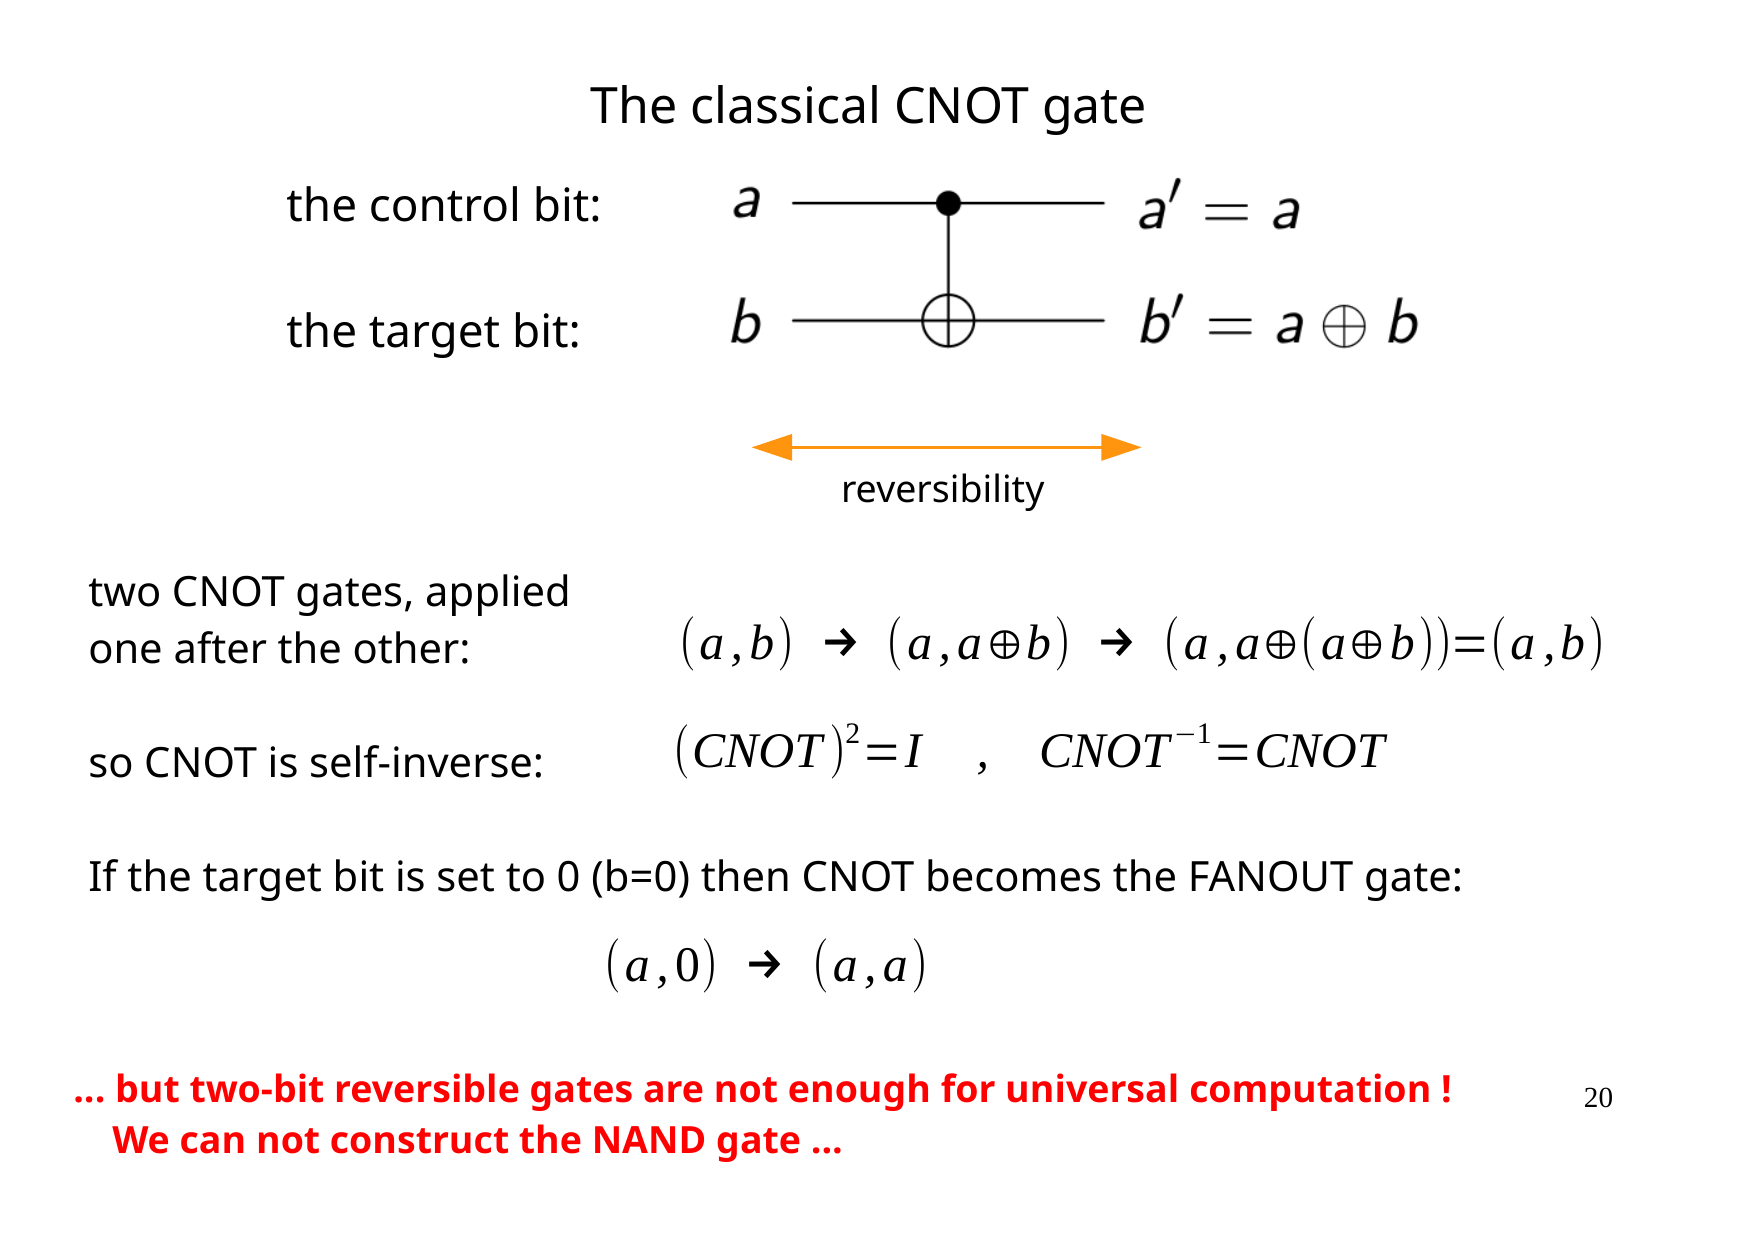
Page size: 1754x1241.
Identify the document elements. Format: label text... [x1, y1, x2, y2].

text_box reversibility [826, 454, 1067, 519]
text_box the control bit: the target bit: [271, 165, 613, 359]
chart [1495, 613, 1613, 674]
text_box ... but two-bit reversible gates are not enough for universal computation ! We can not construct the NAND gate ... [58, 1055, 1517, 1174]
text_box The classical CNOT gate [575, 62, 1179, 142]
chart [598, 935, 934, 996]
picture [691, 148, 1442, 379]
text_box two CNOT gates, applied one after the other: so CNOT is self-inverse: If the target bit is set to 0 (b=0) then CNOT becomes the FANOUT gate: [73, 554, 1495, 894]
